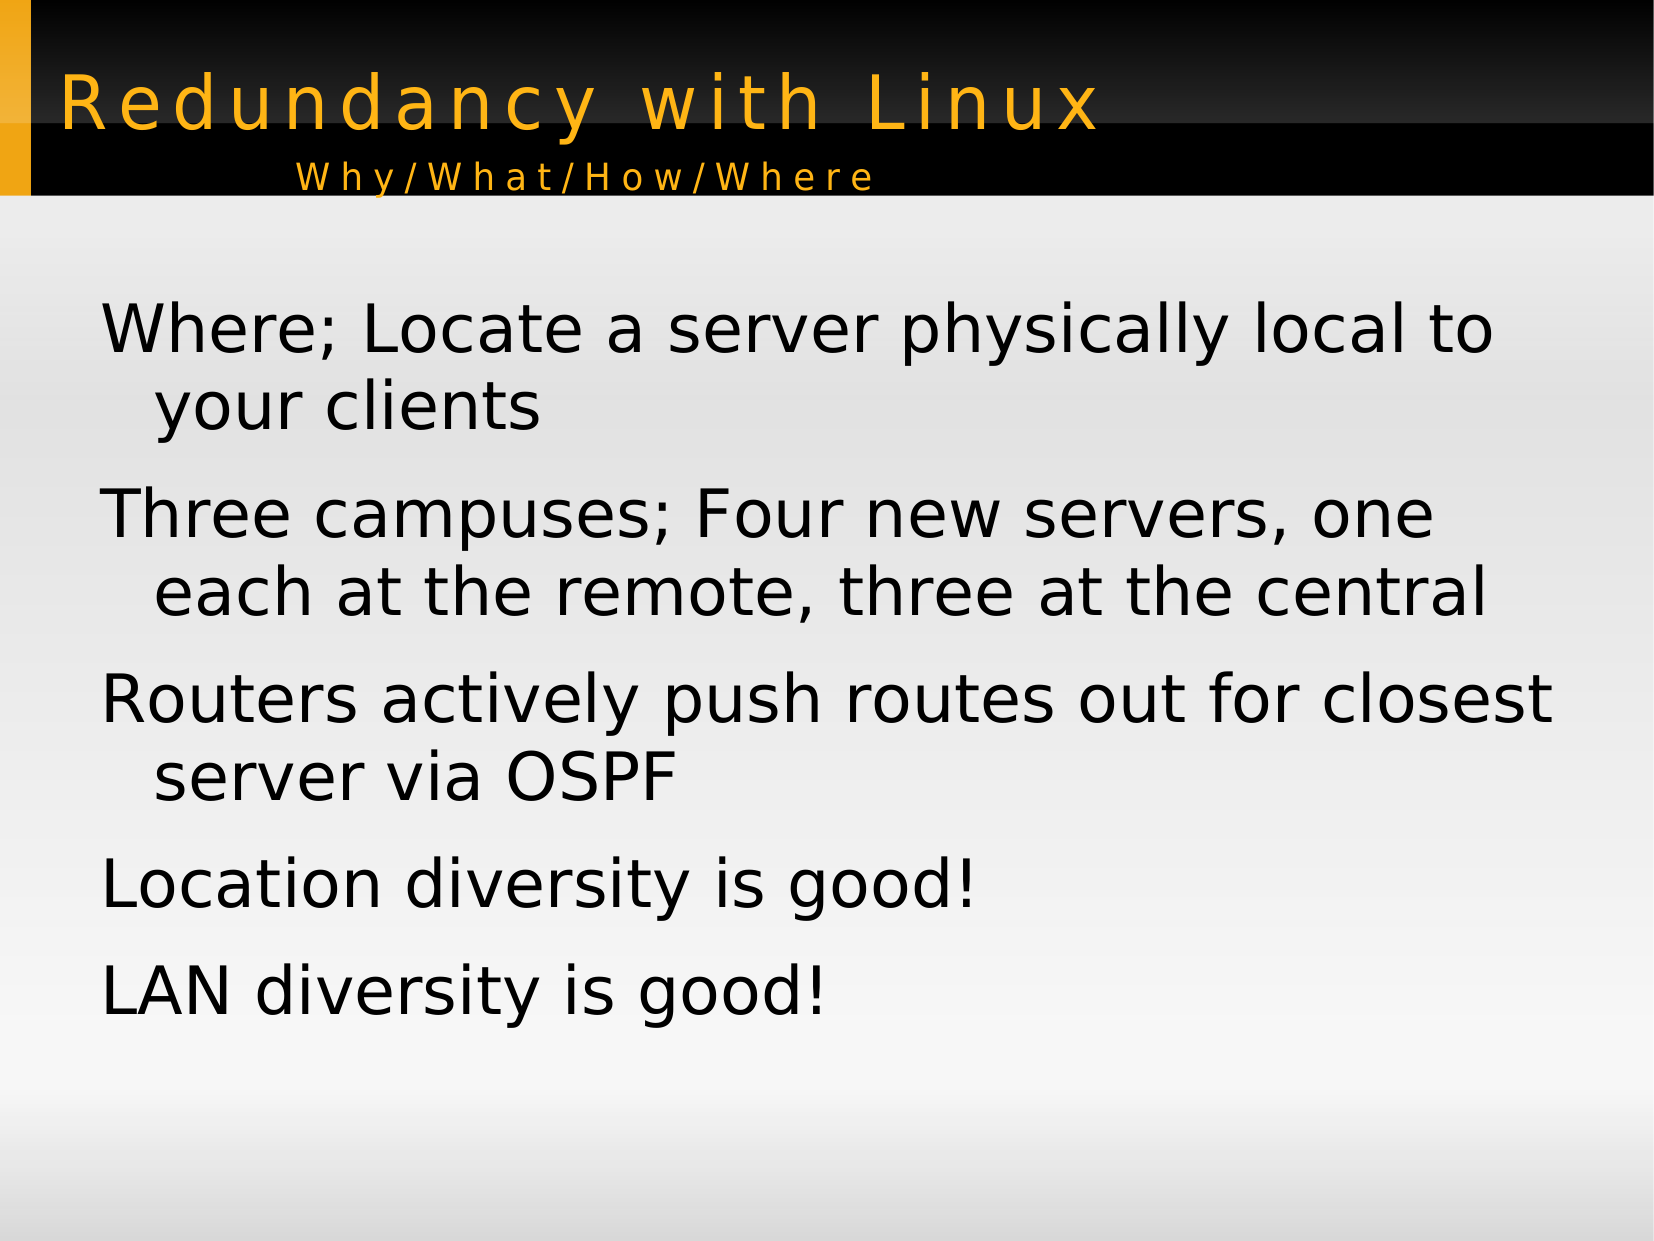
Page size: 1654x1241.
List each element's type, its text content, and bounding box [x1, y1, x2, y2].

list Where; Locate a server physically local to your clients Three campuses; Four new servers, one each at the remote, three at the central Routers actively push routes out for closest server via OSPF Location diversity is good! LAN diversity is good! [82, 290, 1571, 1109]
title Redundancy with Linux [59, 29, 1270, 178]
title Why/What/How/Where [295, 118, 1063, 237]
picture [0, 0, 1654, 1241]
